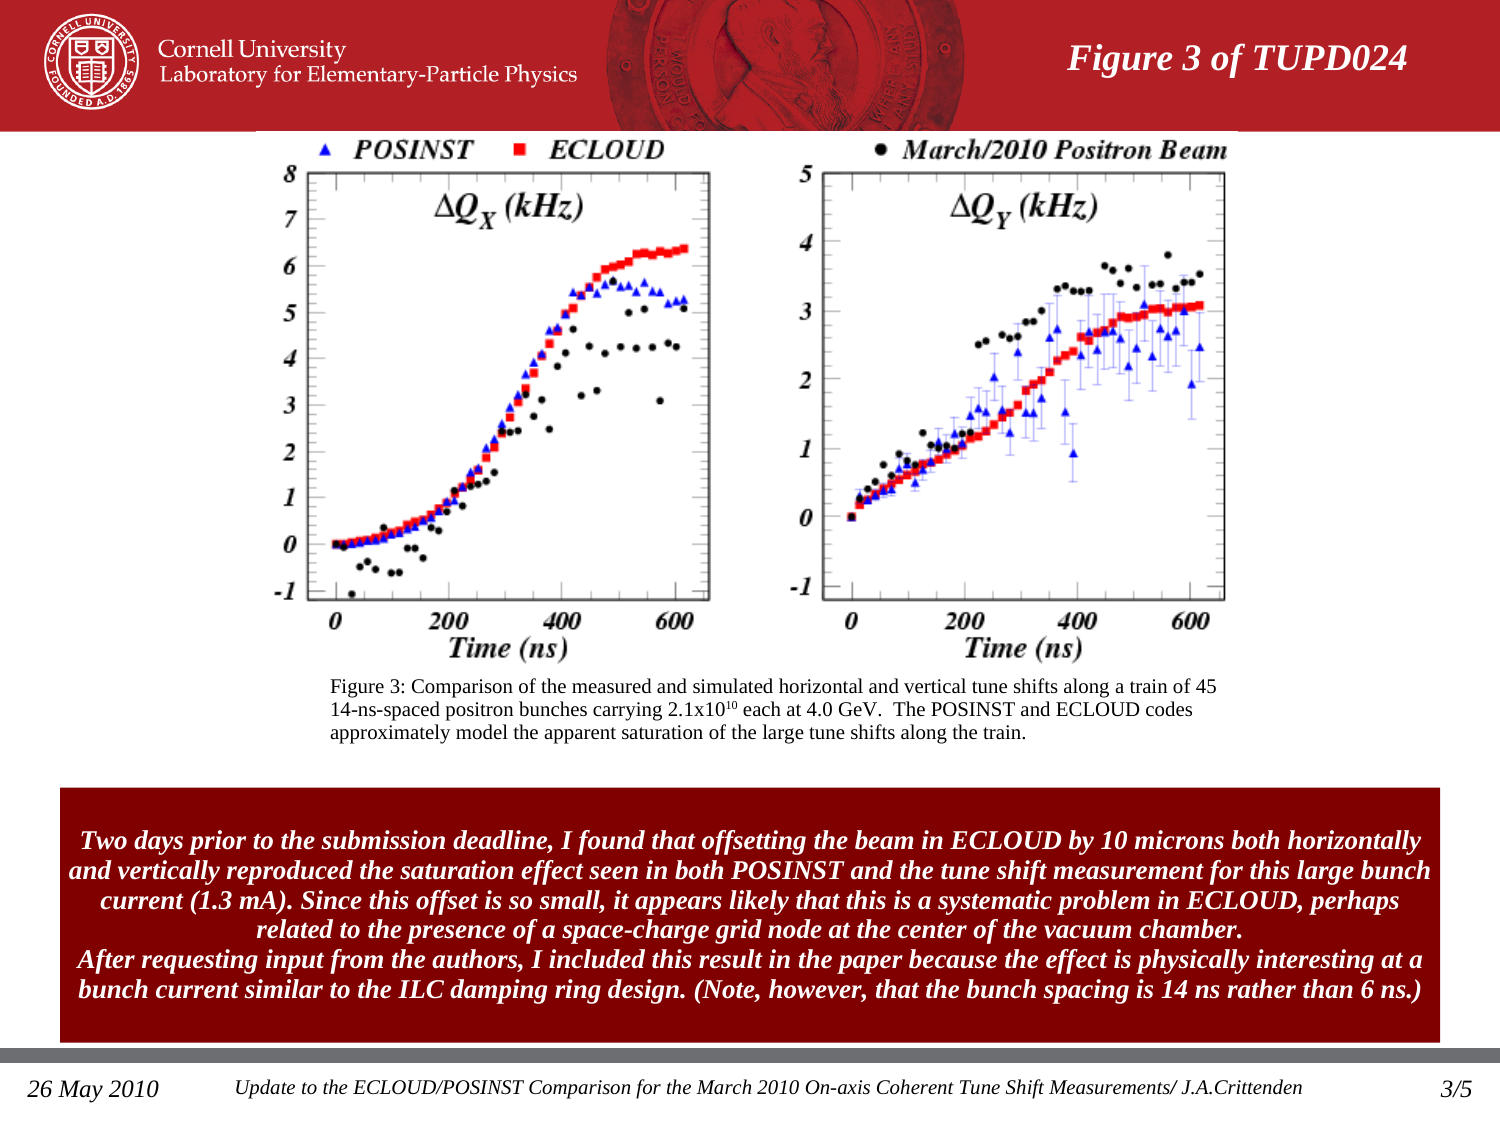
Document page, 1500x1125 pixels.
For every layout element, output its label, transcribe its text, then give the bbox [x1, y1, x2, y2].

text_box Figure 3 of TUPD024 [975, 29, 1500, 128]
text_box Figure 3: Comparison of the measured and simulated horizontal and vertical tune shifts along a train of 45 14-ns-spaced positron bunches carrying 2.1x1010 each at 4.0 GeV. The POSINST and ECLOUD codes approximately model the apparent saturation of the large tune shifts along the train. [330, 675, 1230, 788]
picture [0, 0, 1500, 676]
text_box Two days prior to the submission deadline, I found that offsetting the beam in ECLOUD by 10 microns both horizontally and vertically reproduced the saturation effect seen in both POSINST and the tune shift measurement for this large bunch current (1.3 mA). Since this offset is so small, it appears likely that this is a systematic problem in ECLOUD, perhaps related to the presence of a space-charge grid node at the center of the vacuum chamber. After requesting input from the authors, I included this result in the paper because the effect is physically interesting at a bunch current similar to the ILC damping ring design. (Note, however, that the bunch spacing is 14 ns rather than 6 ns.) [60, 787, 1441, 1043]
